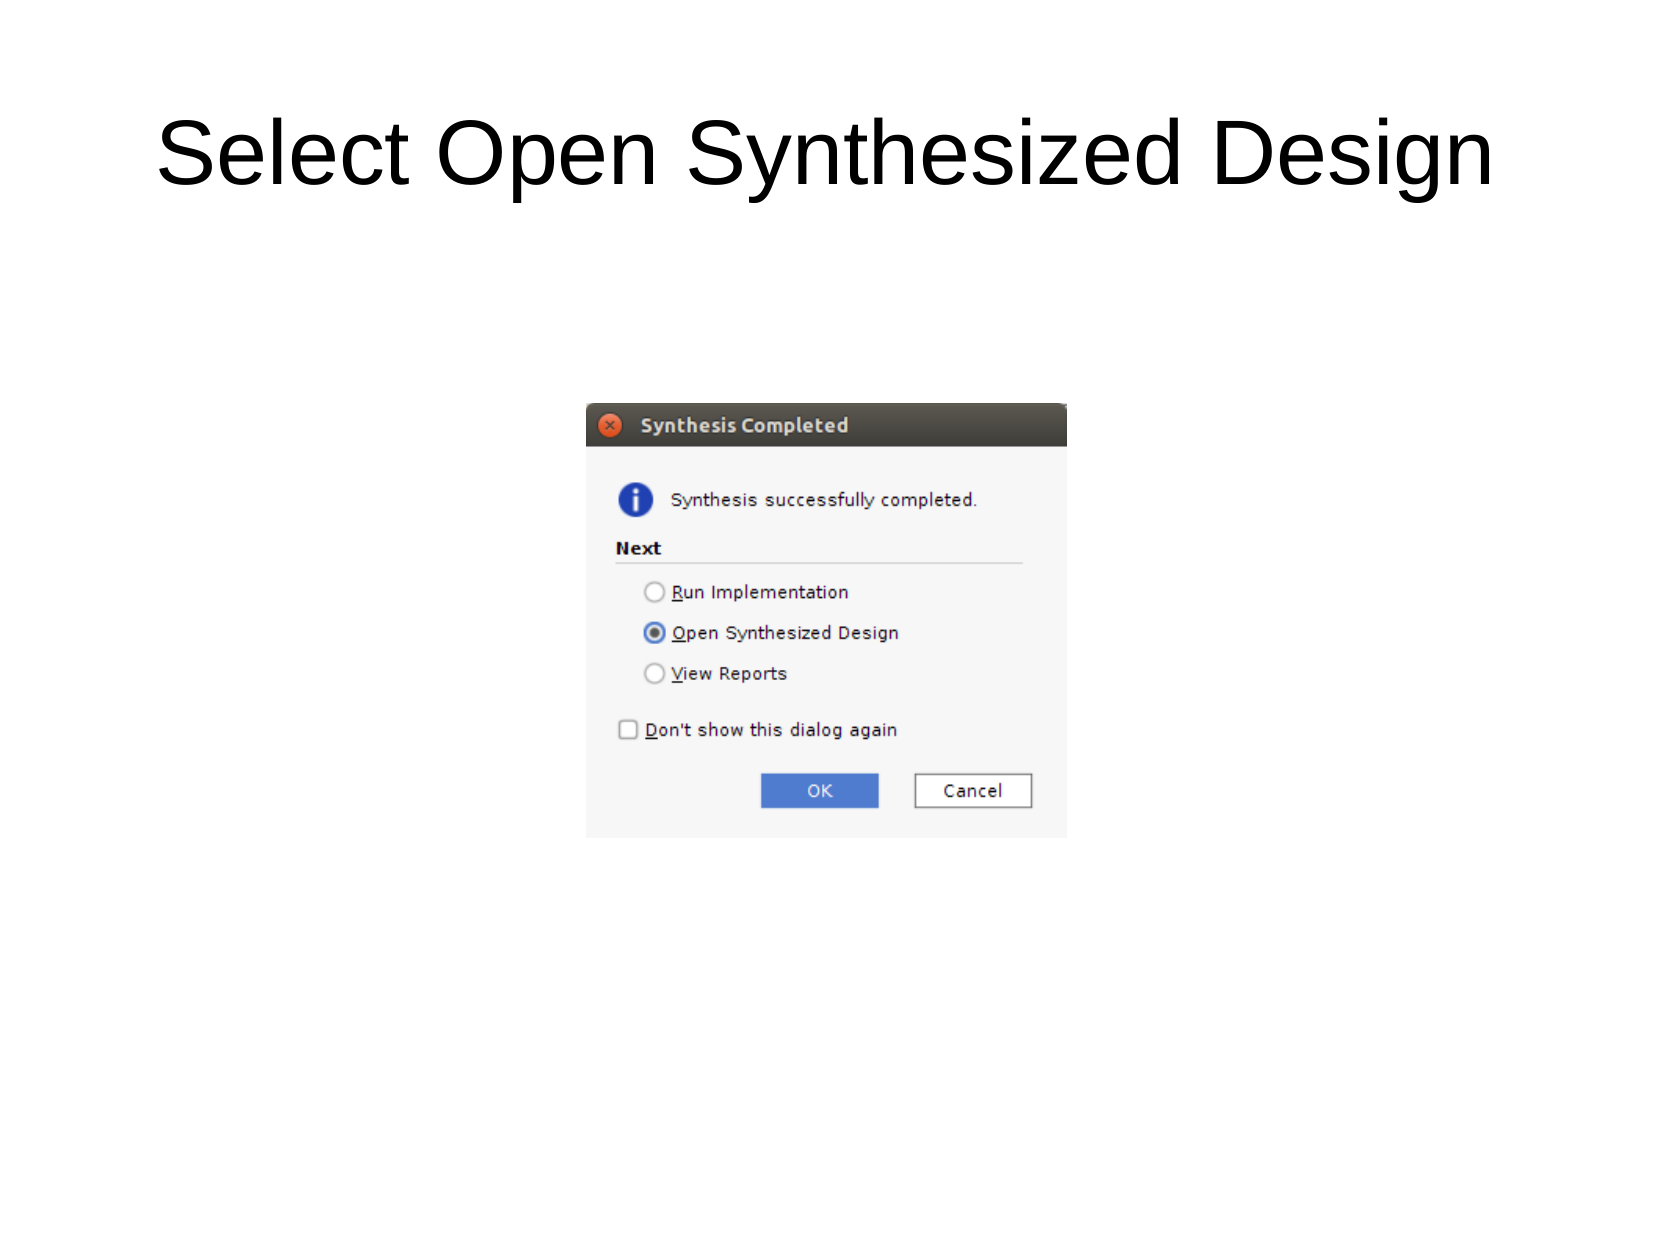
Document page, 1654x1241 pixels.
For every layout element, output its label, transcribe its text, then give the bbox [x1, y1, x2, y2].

picture [586, 403, 1067, 839]
title Select Open Synthesized Design [82, 49, 1571, 257]
